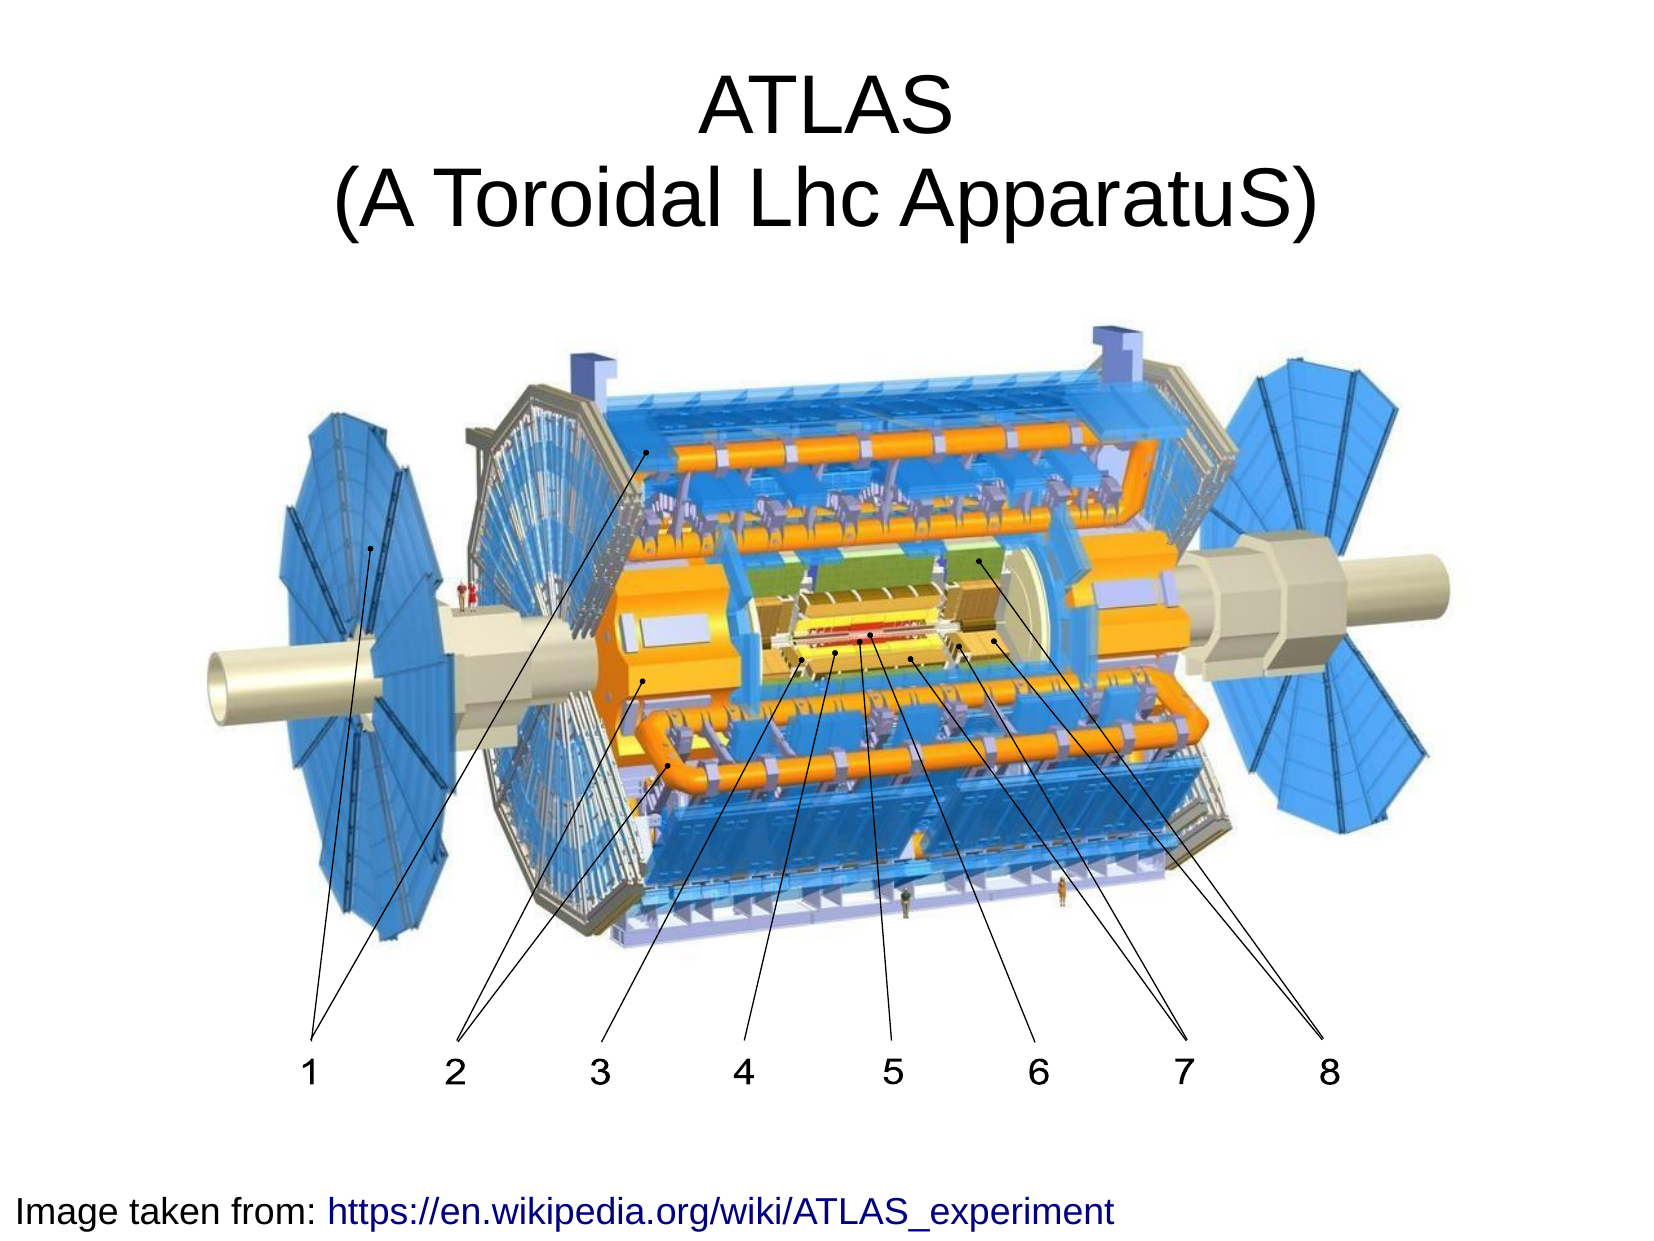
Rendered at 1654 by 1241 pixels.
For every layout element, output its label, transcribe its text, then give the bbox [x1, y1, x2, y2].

text_box Image taken from: https://en.wikipedia.org/wiki/ATLAS_experiment [0, 1183, 1621, 1241]
title ATLAS (A Toroidal Lhc ApparatuS) [82, 47, 1571, 256]
picture [180, 285, 1473, 1126]
